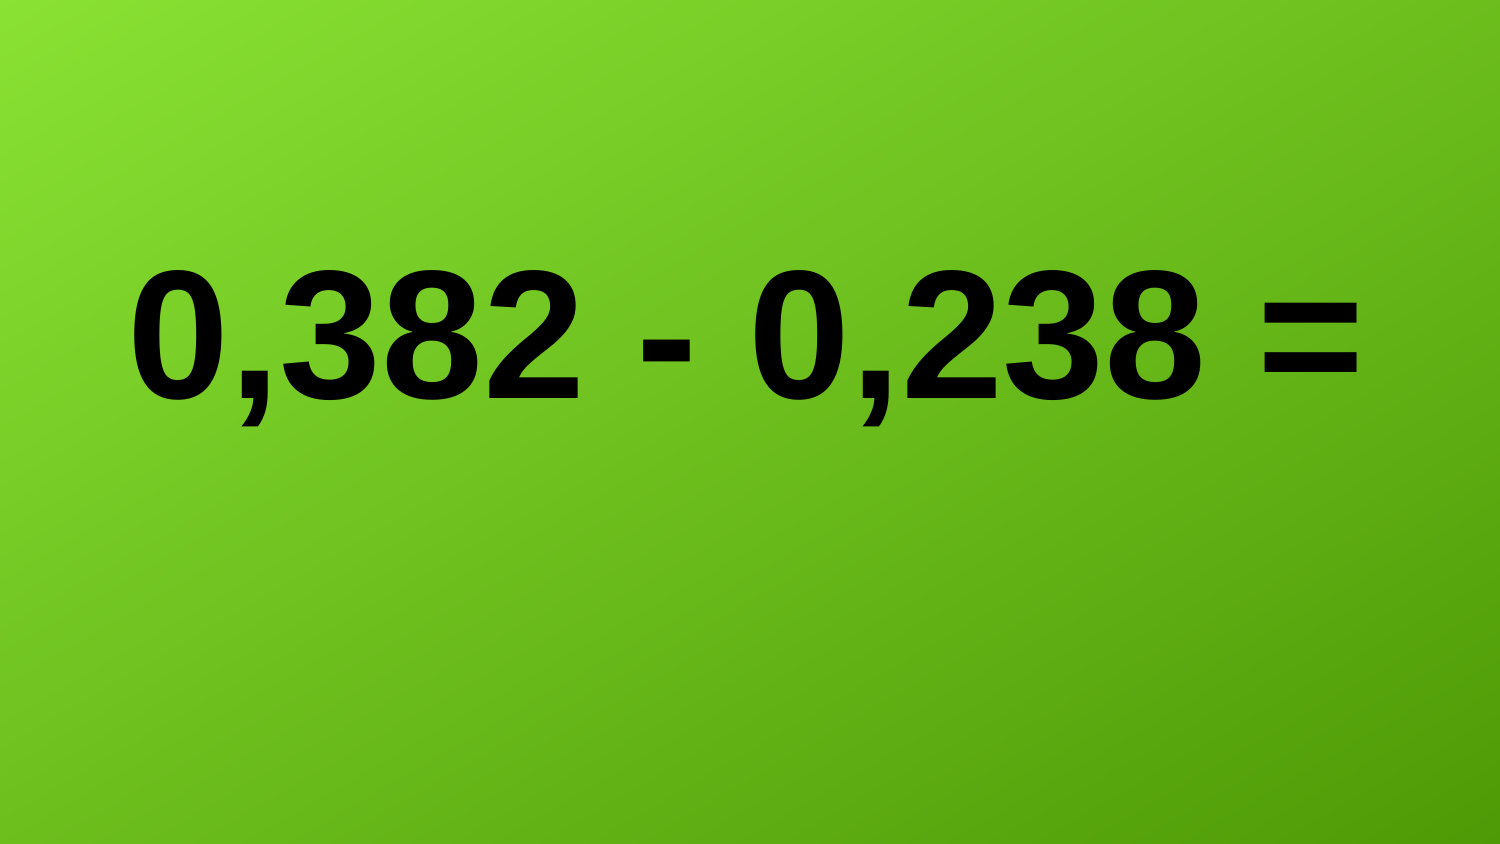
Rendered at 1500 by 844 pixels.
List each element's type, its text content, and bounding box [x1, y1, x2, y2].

text_box 0,382 - 0,238 = [112, 259, 1388, 450]
